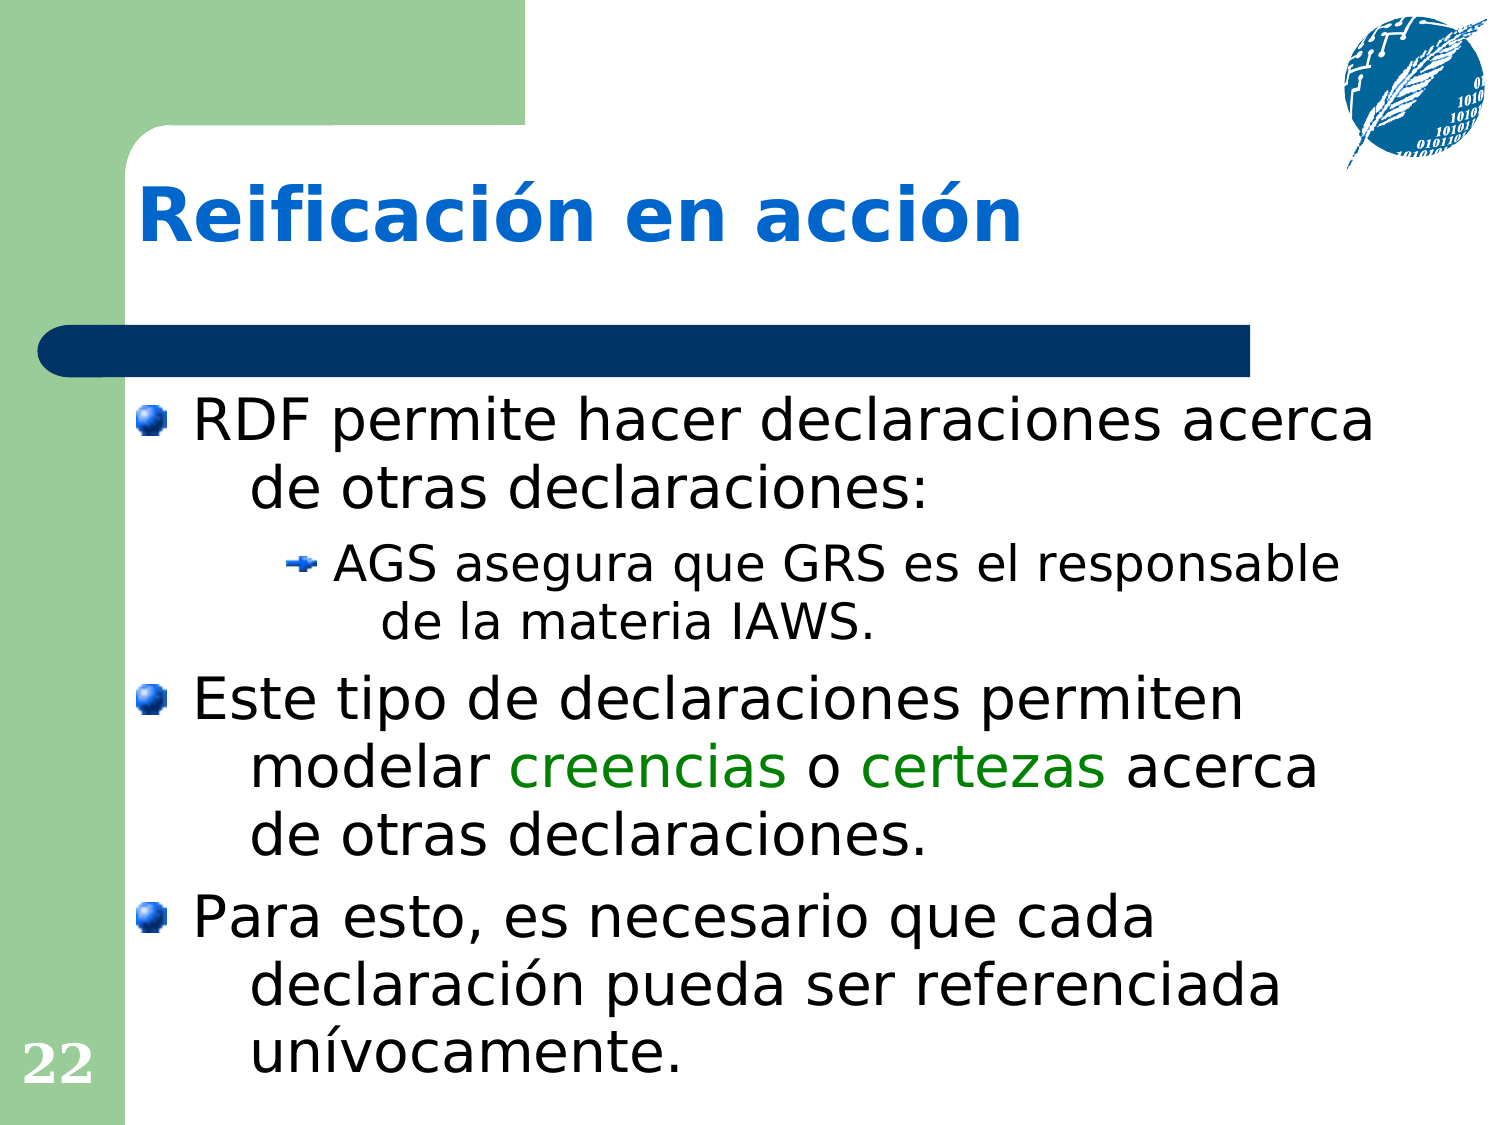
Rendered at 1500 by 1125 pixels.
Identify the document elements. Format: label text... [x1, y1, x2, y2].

picture [1433, 139, 1440, 147]
picture [1436, 127, 1450, 136]
list RDF permite hacer declaraciones acerca de otras declaraciones: AGS asegura que GRS es el responsable de la materia IAWS. Este tipo de declaraciones permiten modelar creencias o certezas acerca de otras declaraciones. Para esto, es necesario que cada declaración pueda ser referenciada unívocamente. [136, 386, 1399, 1097]
picture [1416, 140, 1425, 149]
picture [1427, 138, 1431, 148]
picture [1341, 15, 1487, 172]
title Reificación en acción [136, 135, 1413, 301]
